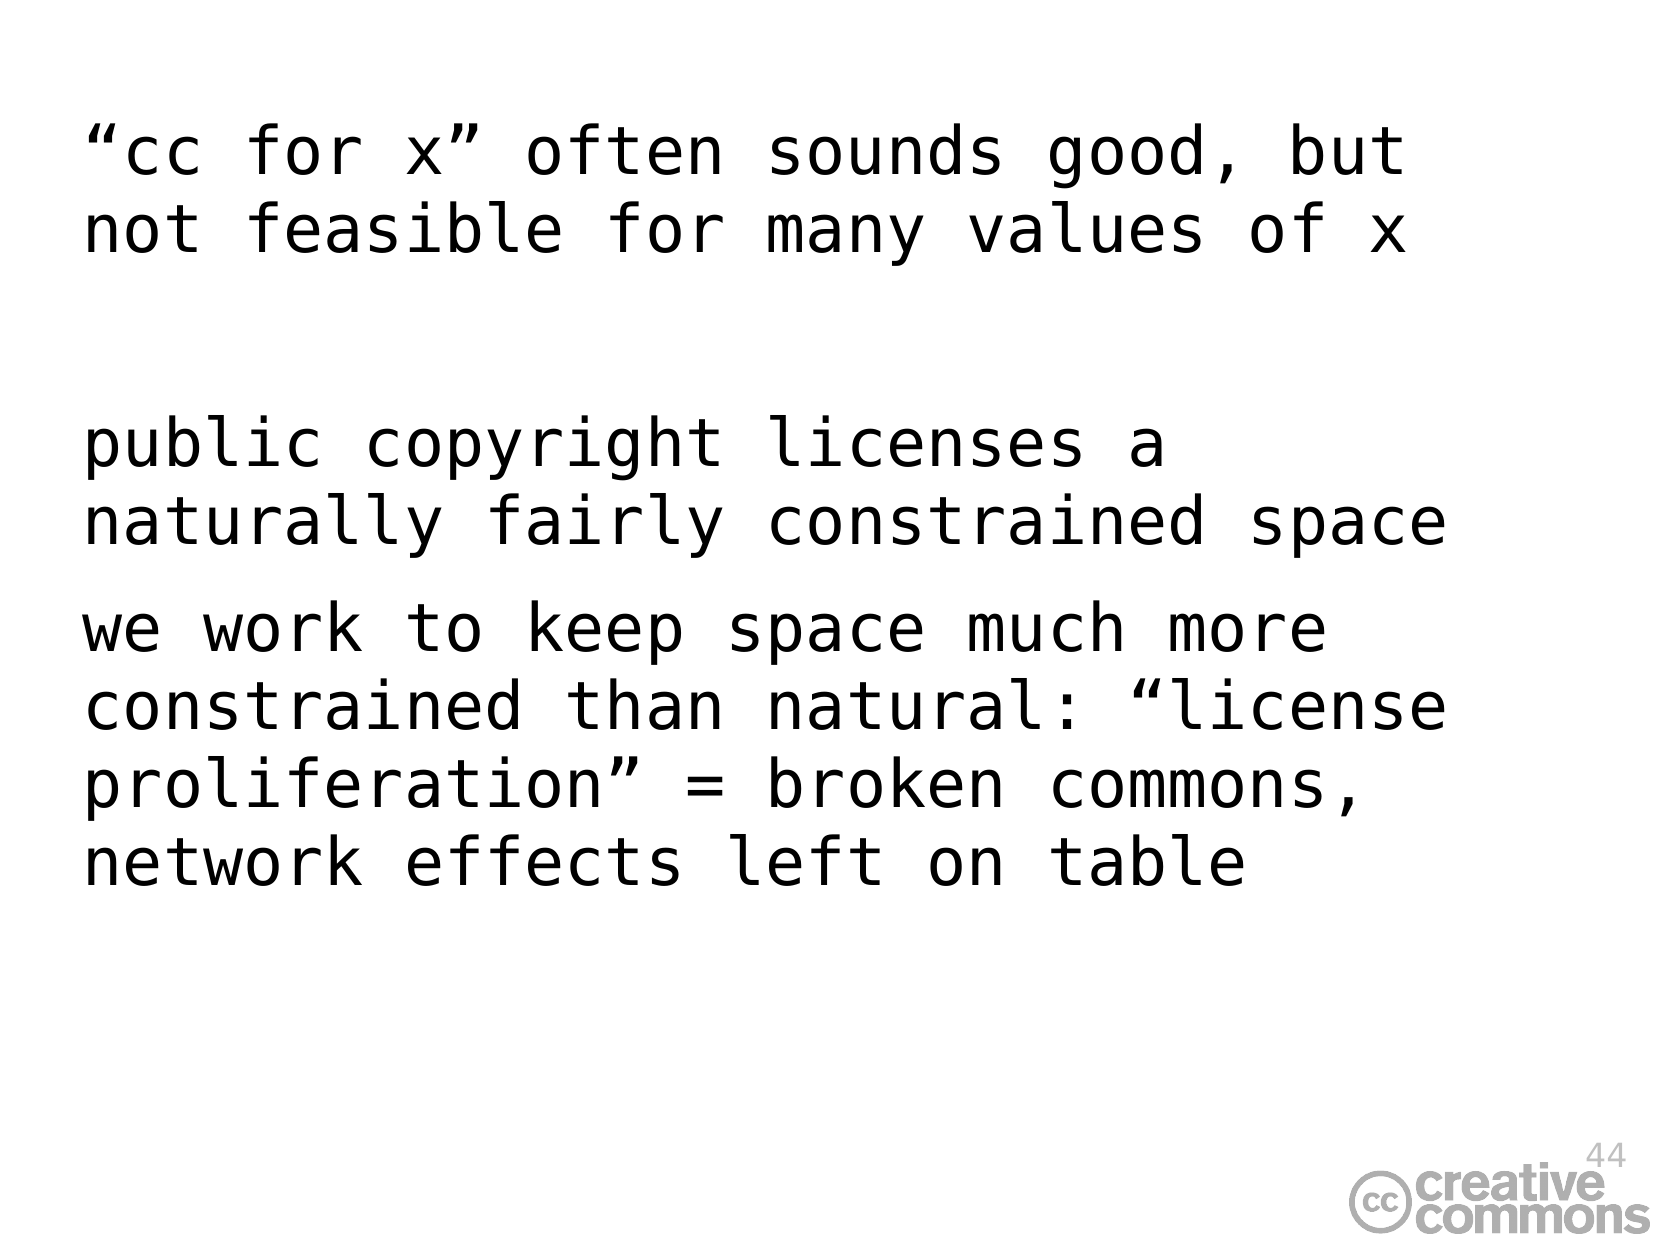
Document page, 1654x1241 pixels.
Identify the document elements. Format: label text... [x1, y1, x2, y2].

list “cc for x” often sounds good, but not feasible for many values of x public copyright licenses a naturally fairly constrained space we work to keep space much more constrained than natural: “license proliferation” = broken commons, network effects left on table [82, 112, 1571, 1109]
picture [1349, 1162, 1650, 1234]
